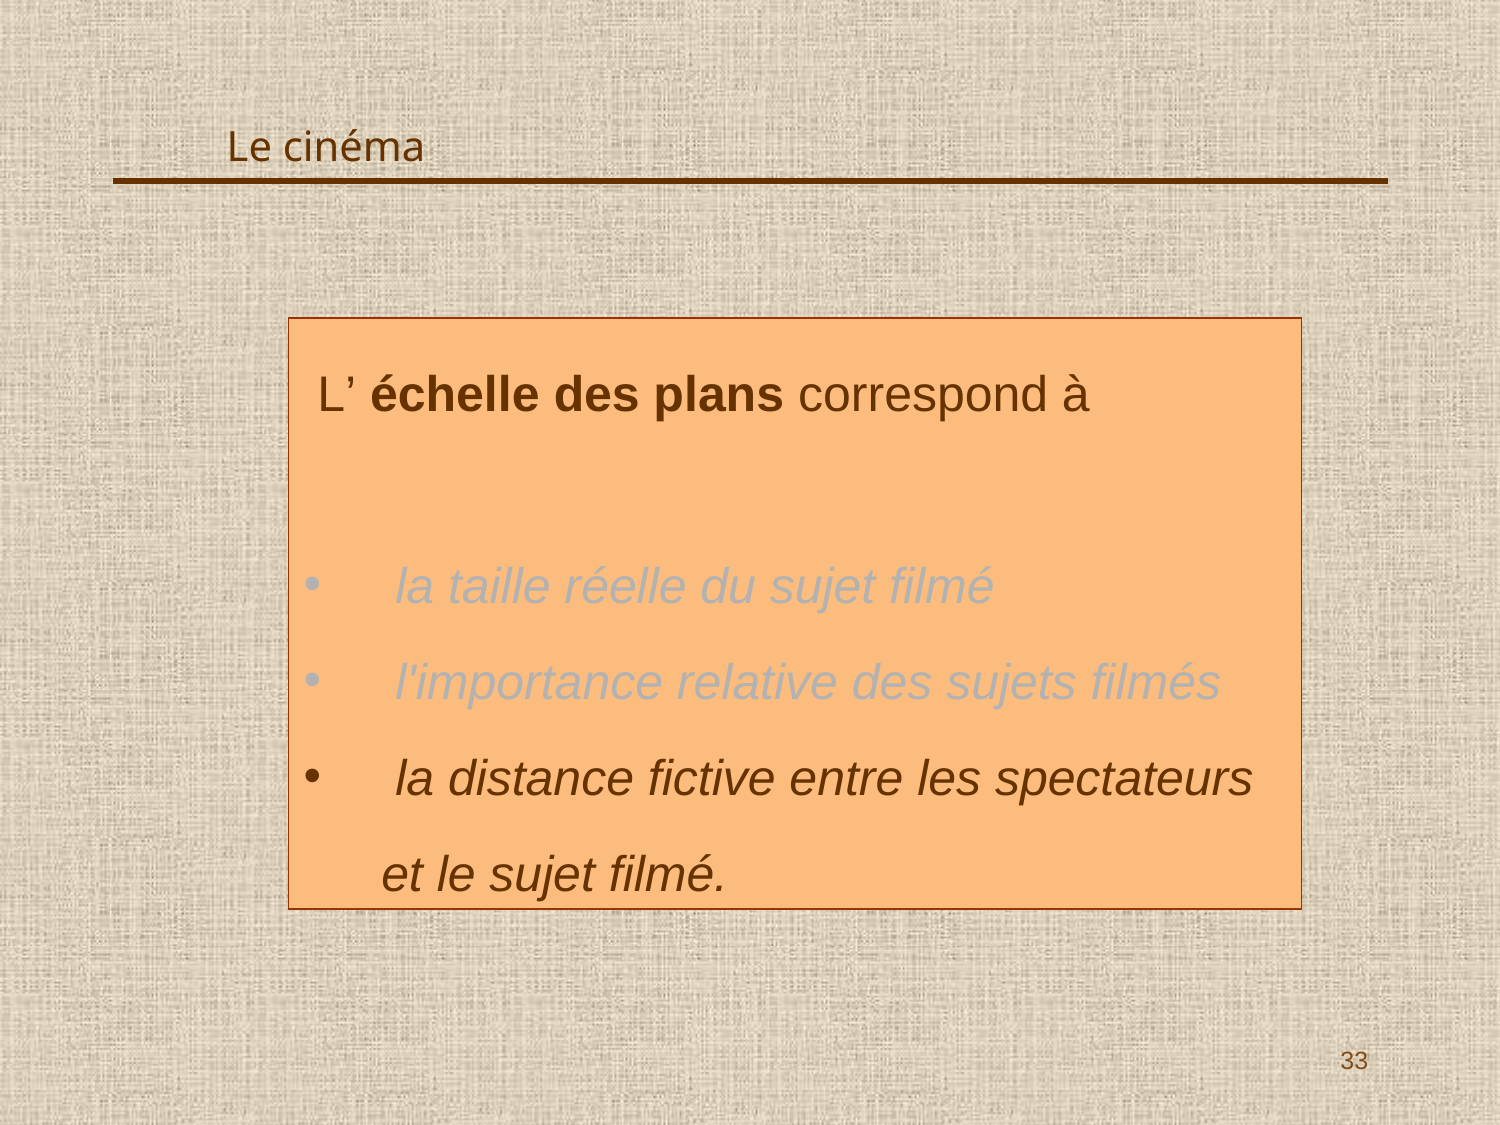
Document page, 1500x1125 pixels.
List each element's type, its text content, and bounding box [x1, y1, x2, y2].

text_box L’ échelle des plans correspond à la taille réelle du sujet filmé l'importance relative des sujets filmés la distance fictive entre les spectateurs et le sujet filmé. [288, 317, 1302, 910]
picture [0, 0, 1500, 1125]
text_box Le cinéma [211, 112, 441, 178]
